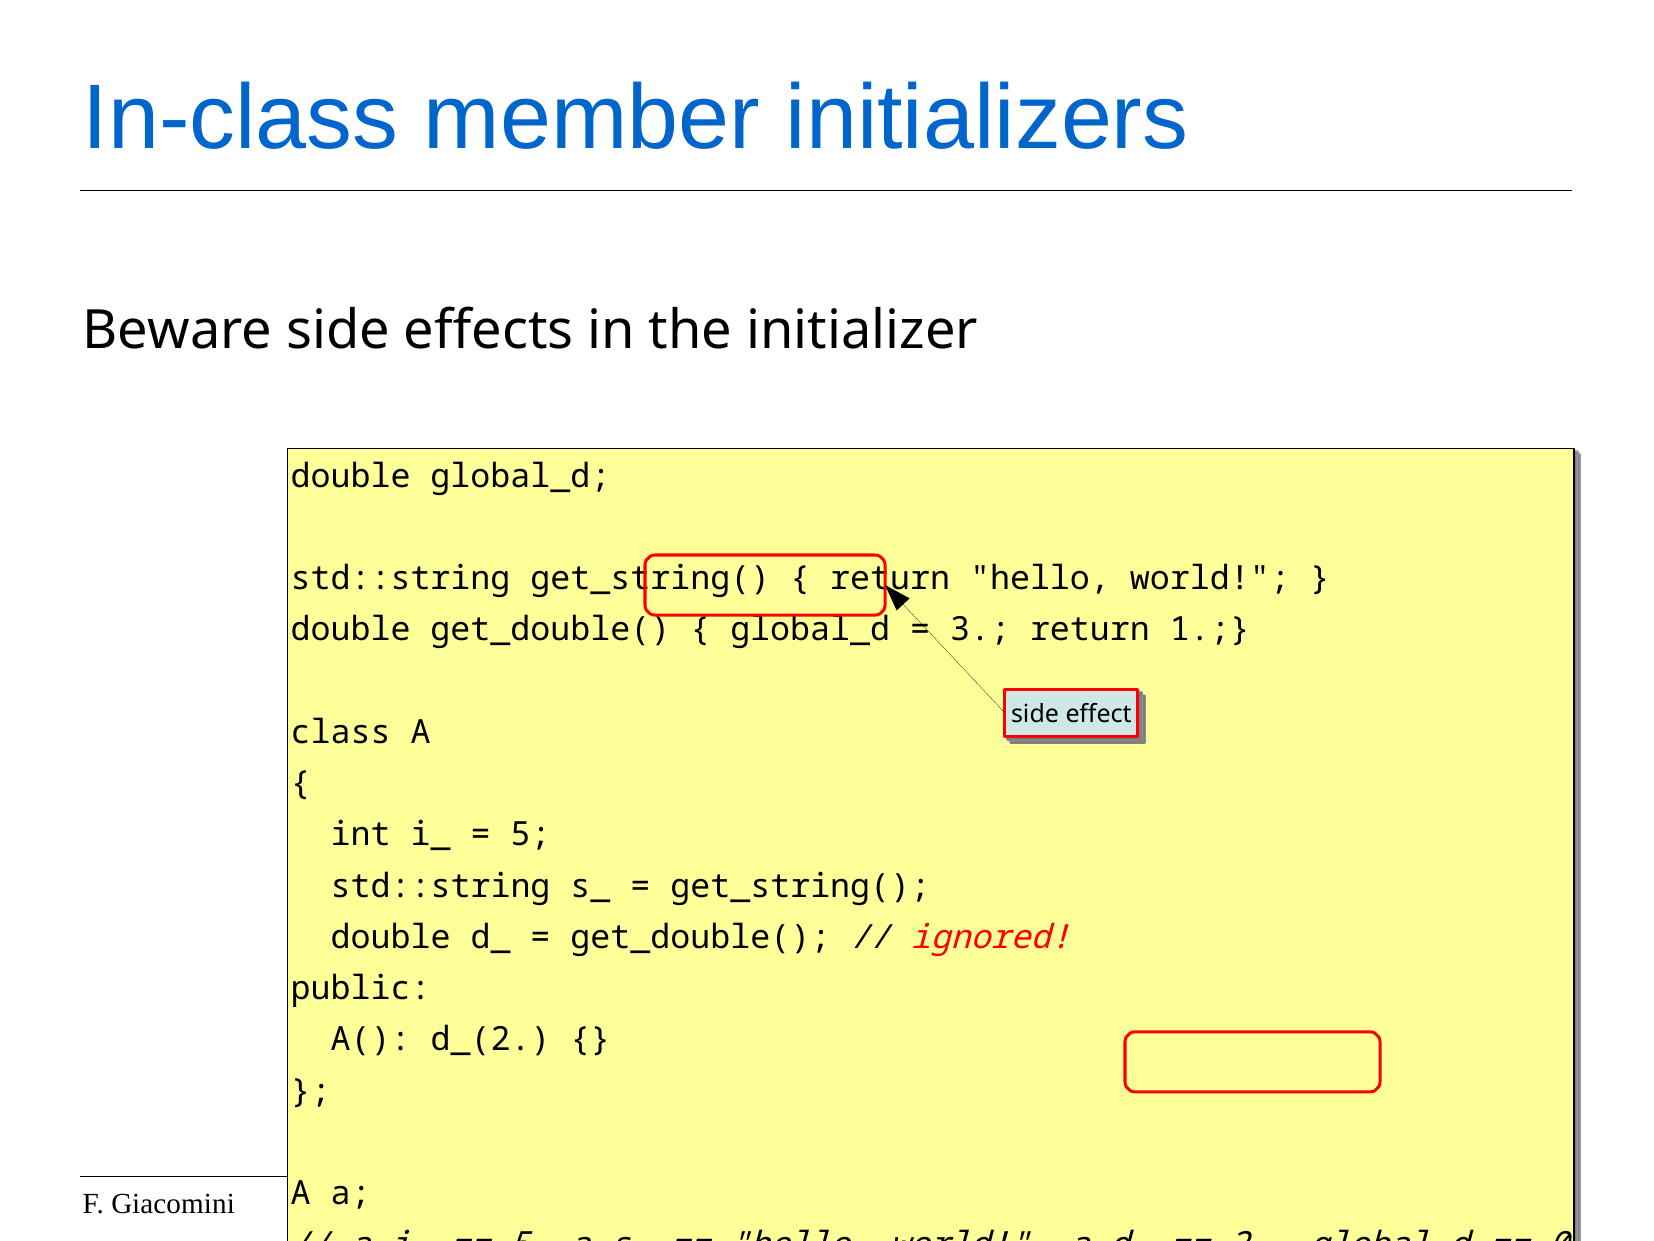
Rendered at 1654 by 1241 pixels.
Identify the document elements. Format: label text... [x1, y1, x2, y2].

list Beware side effects in the initializer [82, 290, 1571, 1109]
text_box double global_d; std::string get_string() { return "hello, world!"; } double get_double() { global_d = 3.; return 1.;} class A { int i_ = 5; std::string s_ = get_string(); double d_ = get_double(); // ignored! public: A(): d_(2.) {} }; A a; // a.i_ == 5, a.s_ == "hello, world!", a.d_ == 2., global_d == 0 [287, 448, 1574, 1241]
text_box side effect [1004, 689, 1138, 737]
title In-class member initializers [82, 49, 1571, 184]
